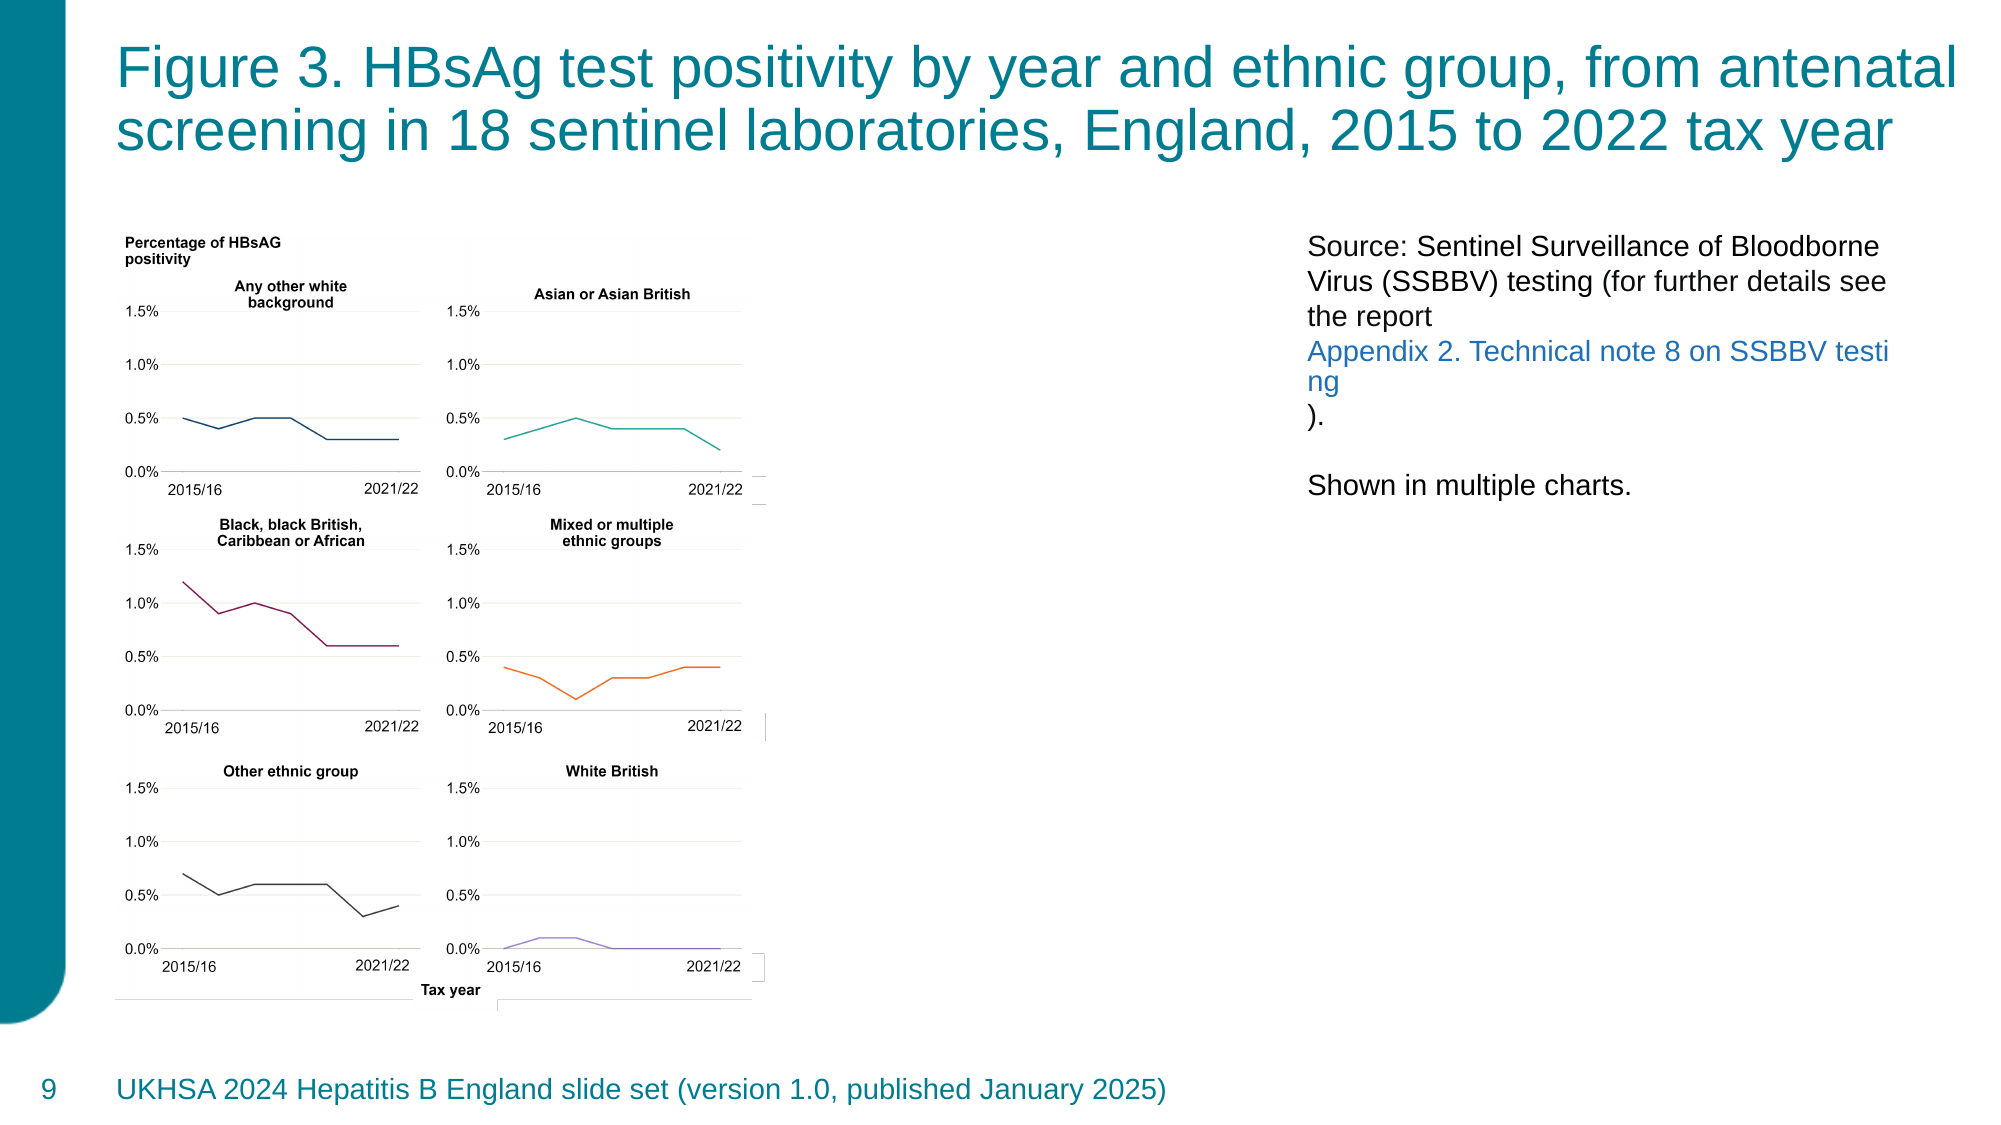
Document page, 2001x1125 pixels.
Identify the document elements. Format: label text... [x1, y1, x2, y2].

picture [115, 236, 766, 1011]
text_box UKHSA 2024 Hepatitis B England slide set (version 1.0, published January 2025) [101, 1057, 1743, 1118]
title Figure 3. HBsAg test positivity by year and ethnic group, from antenatal screening in 18 sentinel laboratories, England, 2015 to 2022 tax year [101, 29, 2000, 189]
text_box [0, 1057, 98, 1118]
text_box Source: Sentinel Surveillance of Bloodborne Virus (SSBBV) testing (for further details see the report Appendix 2. Technical note 8 on SSBBV testing). Shown in multiple charts. [1292, 220, 1913, 480]
